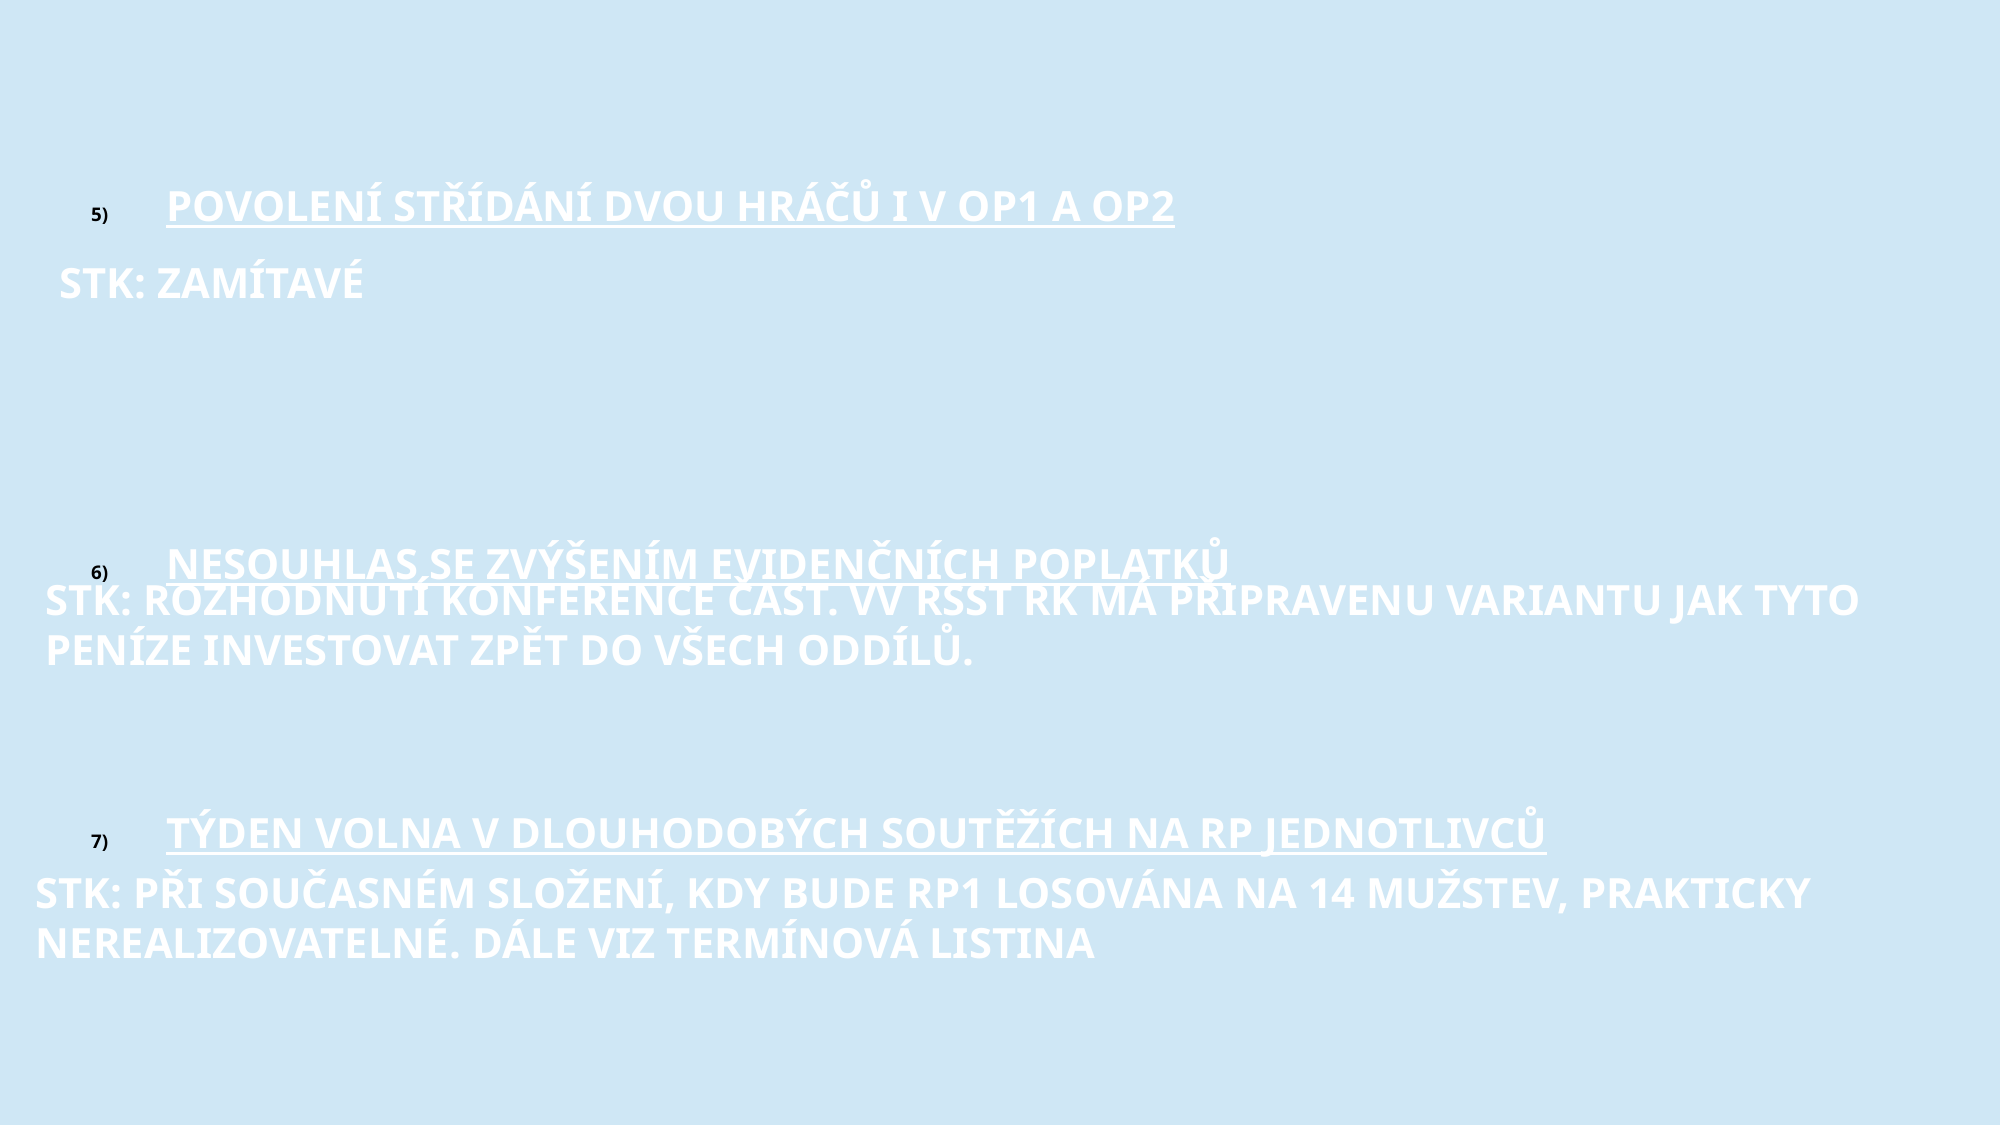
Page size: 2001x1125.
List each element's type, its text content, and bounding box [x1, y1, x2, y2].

text_box STK: PŘI SOUČASNÉM SLOŽENÍ, KDY BUDE RP1 LOSOVÁNA NA 14 MUŽSTEV, PRAKTICKY NEREALIZOVATELNÉ. DÁLE VIZ TERMÍNOVÁ LISTINA [20, 859, 2000, 975]
text_box STK: ZAMÍTAVÉ [45, 249, 498, 315]
list POVOLENÍ STŘÍDÁNÍ DVOU HRÁČŮ I V OP1 A OP2 NESOUHLAS SE ZVÝŠENÍM EVIDENČNÍCH POPLATKŮ TÝDEN VOLNA V DLOUHODOBÝCH SOUTĚŽÍCH NA RP JEDNOTLIVCŮ [76, 682, 1849, 859]
text_box STK: ROZHODNUTÍ KONFERENCE ČAST. VV RSST RK MÁ PŘIPRAVENU VARIANTU JAK TYTO PENÍZE INVESTOVAT ZPĚT DO VŠECH ODDÍLŮ. [30, 566, 1963, 682]
list POVOLENÍ STŘÍDÁNÍ DVOU HRÁČŮ I V OP1 A OP2 NESOUHLAS SE ZVÝŠENÍM EVIDENČNÍCH POPLATKŮ TÝDEN VOLNA V DLOUHODOBÝCH SOUTĚŽÍCH NA RP JEDNOTLIVCŮ [76, 83, 1849, 566]
